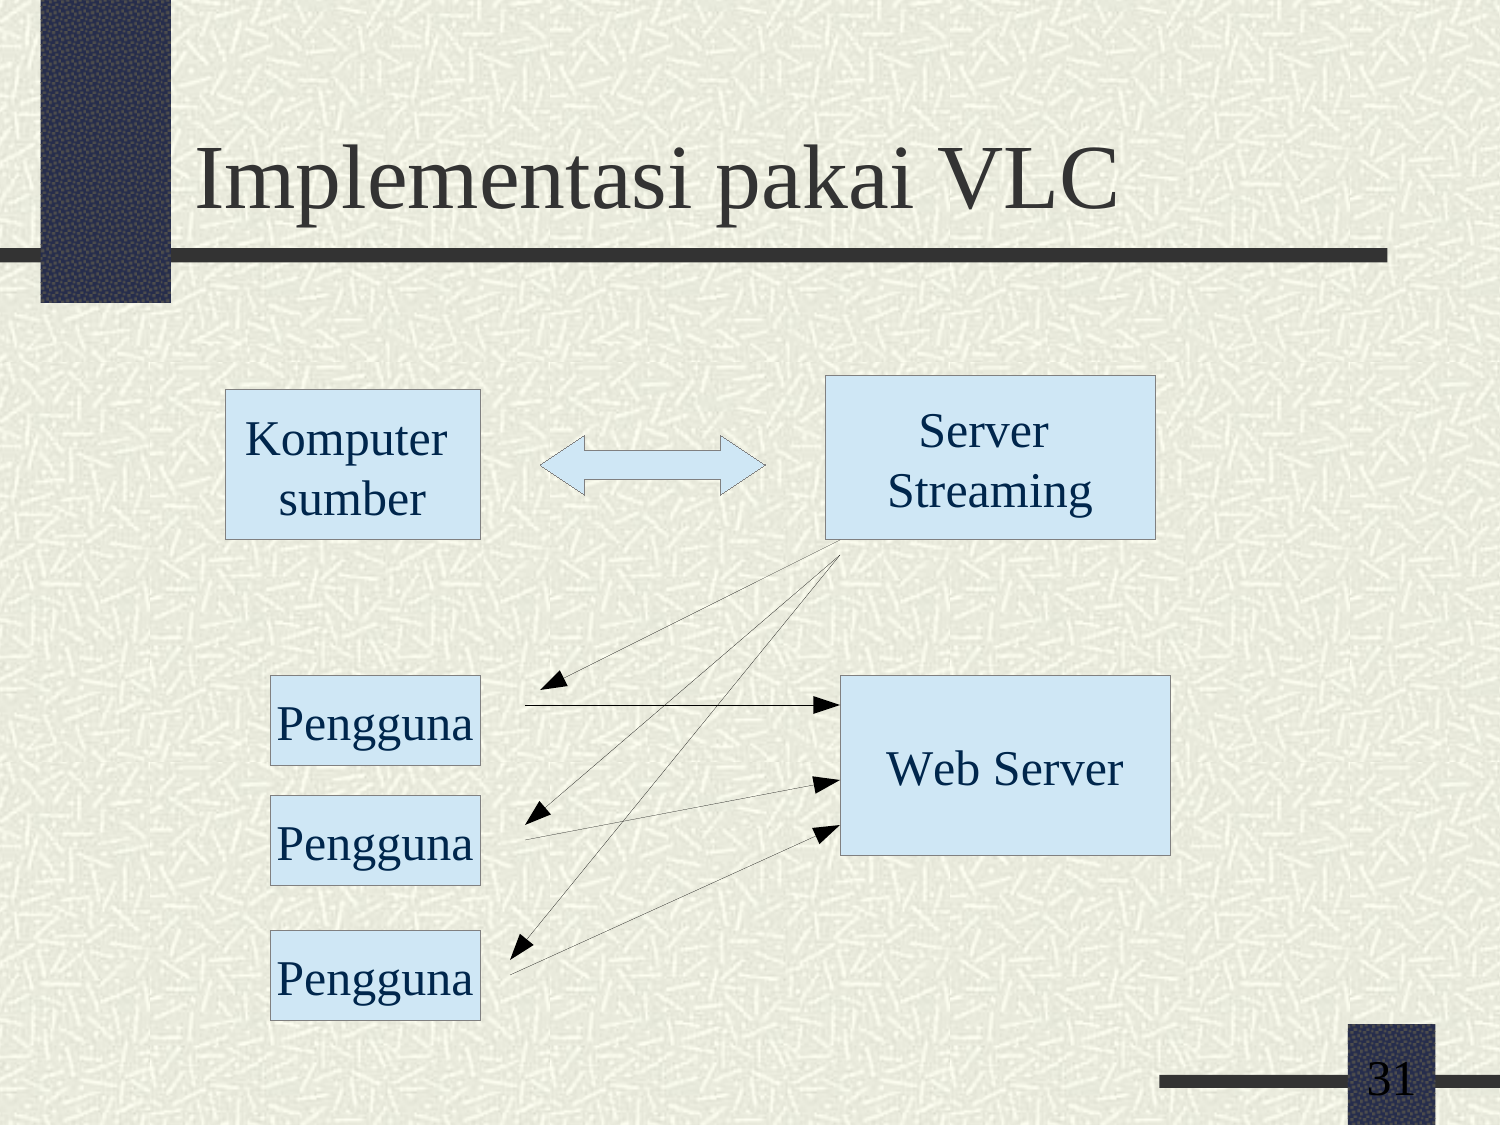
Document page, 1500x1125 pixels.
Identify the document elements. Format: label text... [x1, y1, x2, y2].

picture [0, 0, 1500, 1125]
title Implementasi pakai VLC [179, 46, 1455, 235]
text_box Web Server [840, 675, 1171, 856]
text_box Pengguna [270, 930, 481, 1021]
text_box [540, 435, 766, 496]
text_box Server Streaming [825, 375, 1156, 540]
text_box Pengguna [270, 675, 481, 766]
text_box Komputer sumber [225, 389, 481, 540]
text_box Pengguna [270, 795, 481, 886]
